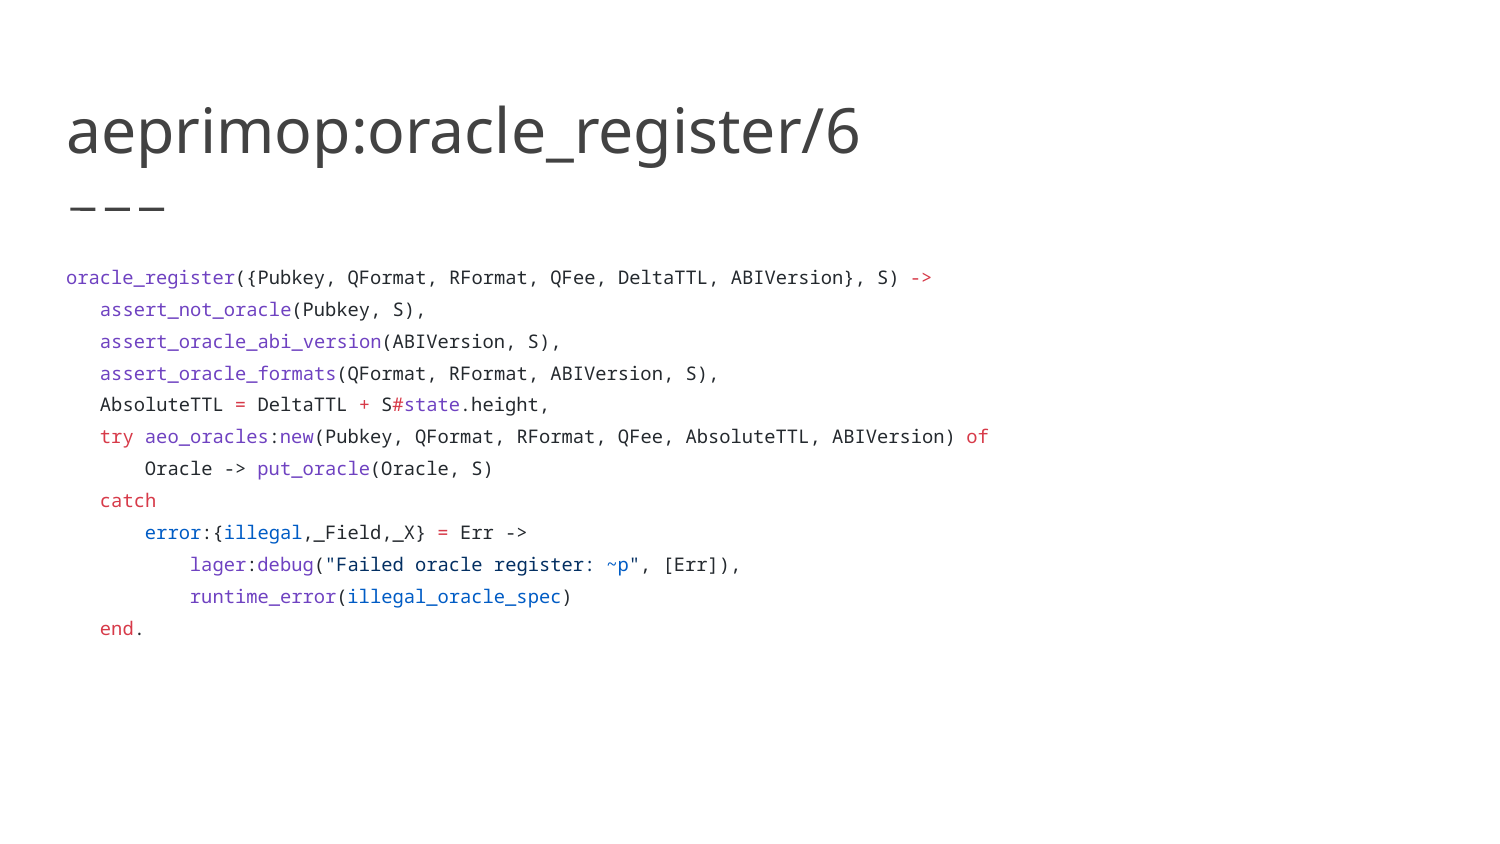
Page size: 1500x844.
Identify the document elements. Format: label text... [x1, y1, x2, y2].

title aeprimop:oracle_register/6 [51, 61, 1449, 182]
list oracle_register({Pubkey, QFormat, RFormat, QFee, DeltaTTL, ABIVersion}, S) -> assert_not_oracle(Pubkey, S), assert_oracle_abi_version(ABIVersion, S), assert_oracle_formats(QFormat, RFormat, ABIVersion, S), AbsoluteTTL = DeltaTTL + S#state.height, try aeo_oracles:new(Pubkey, QFormat, RFormat, QFee, AbsoluteTTL, ABIVersion) of Oracle -> put_oracle(Oracle, S) catch error:{illegal,_Field,_X} = Err -> lager:debug("Failed oracle register: ~p", [Err]), runtime_error(illegal_oracle_spec) end. [51, 240, 1449, 750]
